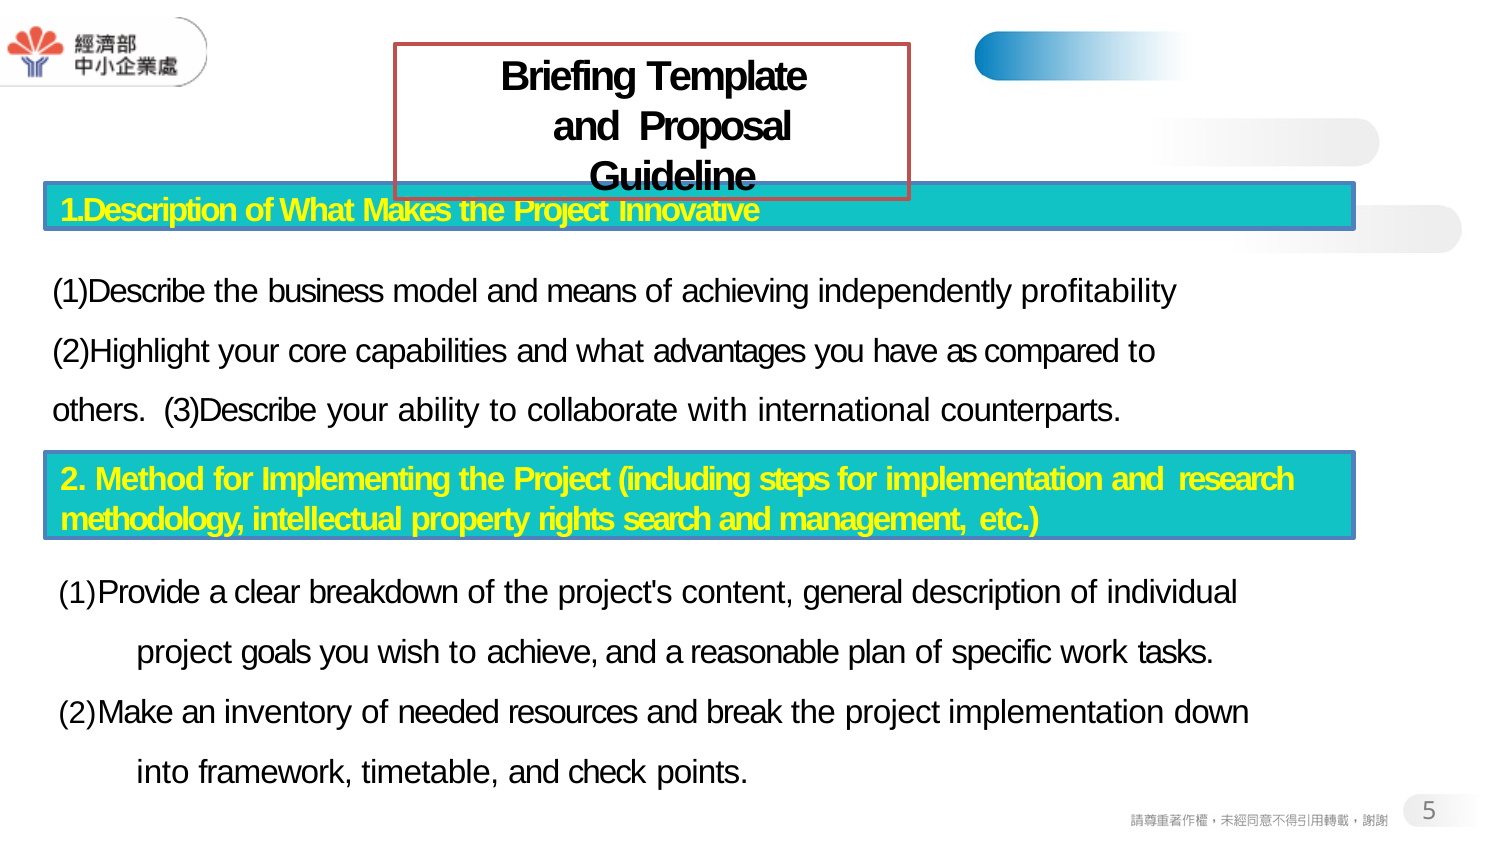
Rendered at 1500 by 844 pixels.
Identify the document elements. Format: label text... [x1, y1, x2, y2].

text_box 5 [1417, 790, 1454, 828]
text_box 2. Method for Implementing the Project (including steps for implementation and research methodology, intellectual property rights search and management, etc.) [45, 452, 1354, 539]
text_box 1.Description of What Makes the Project Innovative [45, 183, 1354, 229]
text_box (1)Describe the business model and means of achieving independently profitability (2)Highlight your core capabilities and what advantages you have as compared to others. (3)Describe your ability to collaborate with international counterparts. [50, 246, 1250, 432]
text_box Provide a clear breakdown of the project's content, general description of individual project goals you wish to achieve, and a reasonable plan of specific work tasks. Make an inventory of needed resources and break the project implementation down into framework, timetable, and check points. [58, 548, 1276, 793]
text_box 1.Description of What Makes the Project Innovative [397, 183, 907, 197]
title Briefing Template and Proposal Guideline [395, 43, 910, 161]
